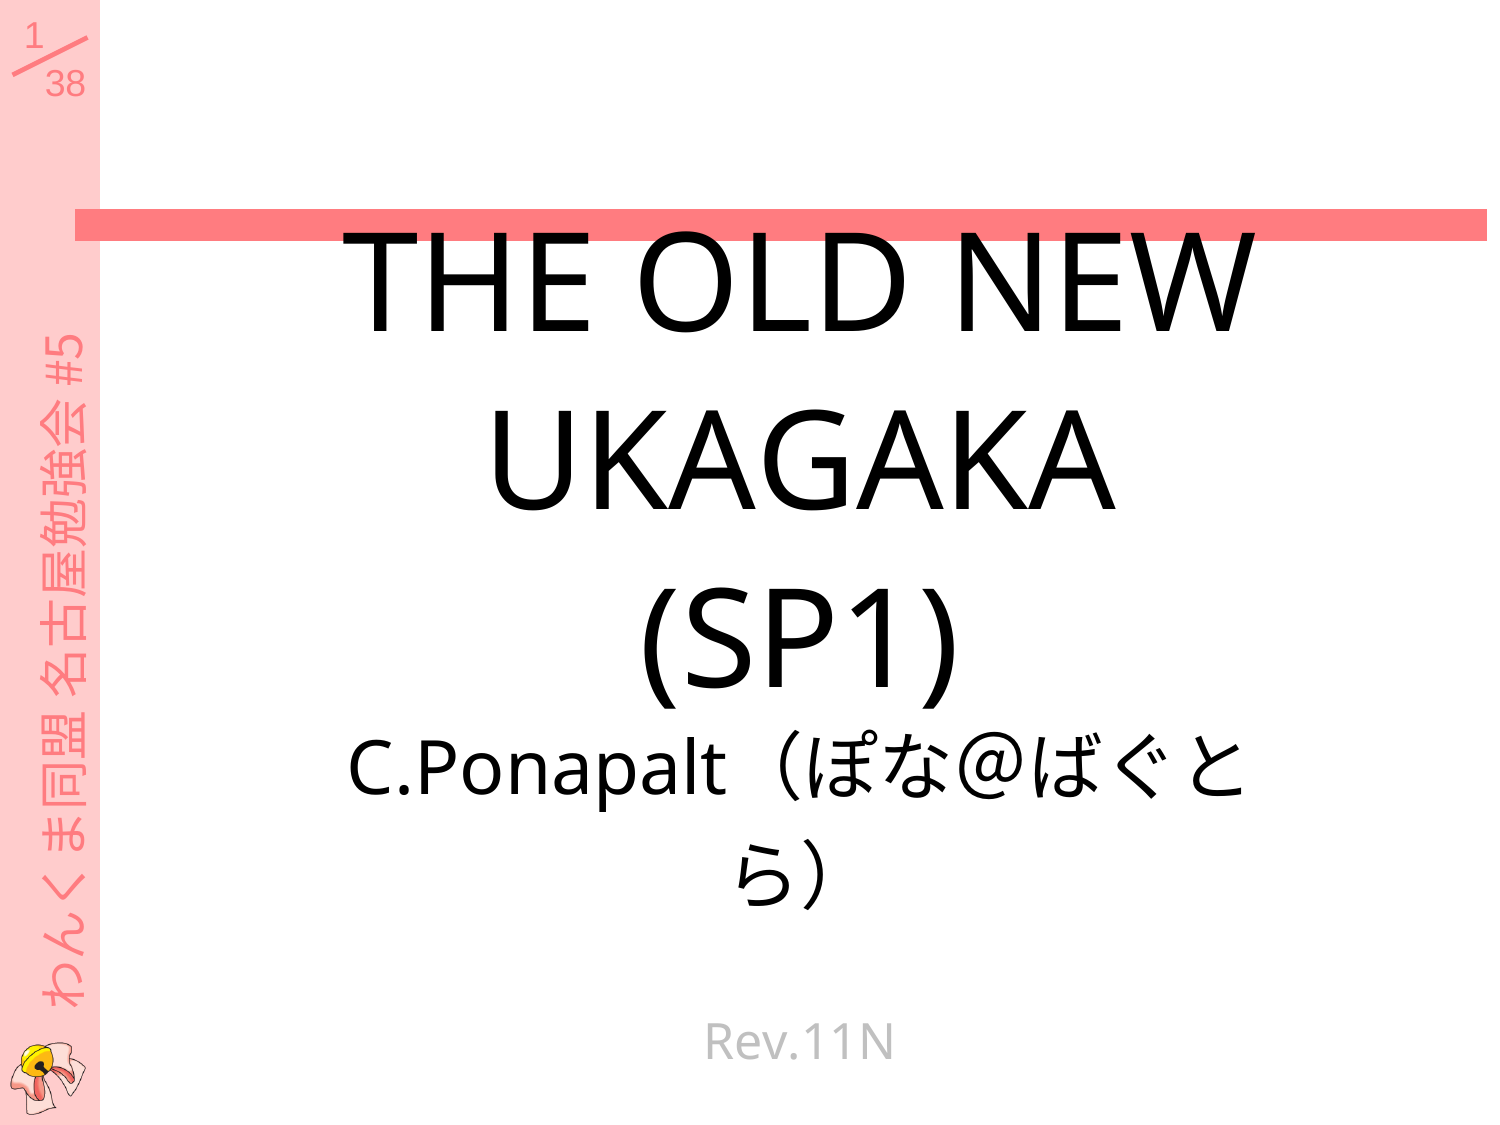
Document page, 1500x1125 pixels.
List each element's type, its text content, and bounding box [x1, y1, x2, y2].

picture [10, 1042, 86, 1115]
title THE OLD NEW UKAGAKA (SP1) [162, 249, 1438, 664]
subtitle C.Ponapalt（ぽな＠ばぐとら） Rev.11N [275, 699, 1326, 988]
